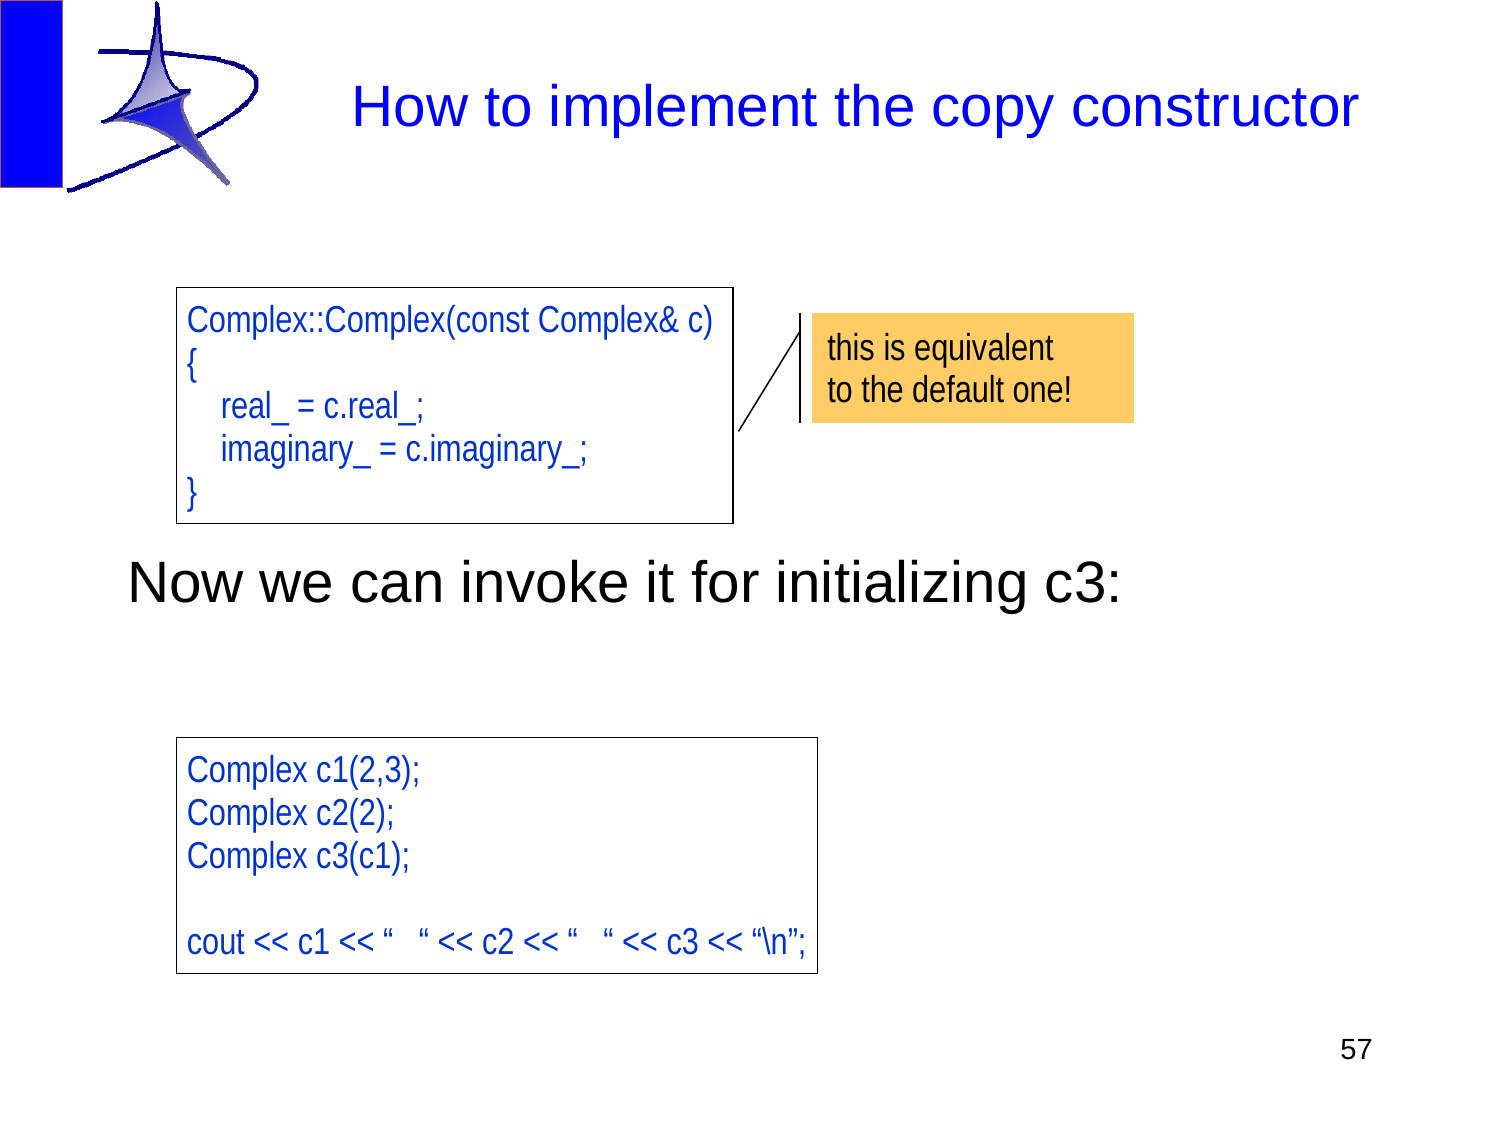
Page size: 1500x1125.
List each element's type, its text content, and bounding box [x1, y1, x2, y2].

text_box Complex::Complex(const Complex& c) { real_ = c.real_; imaginary_ = c.imaginary_; } [176, 287, 733, 524]
text_box this is equivalent to the default one! [812, 313, 1134, 423]
text_box Complex c1(2,3); Complex c2(2); Complex c3(c1); cout << c1 << “ “ << c2 << “ “ << c3 << “\n”; [176, 737, 818, 974]
picture [62, 0, 263, 197]
list Now we can invoke it for initializing c3: [112, 541, 1450, 723]
title How to implement the copy constructor [262, 24, 1450, 188]
